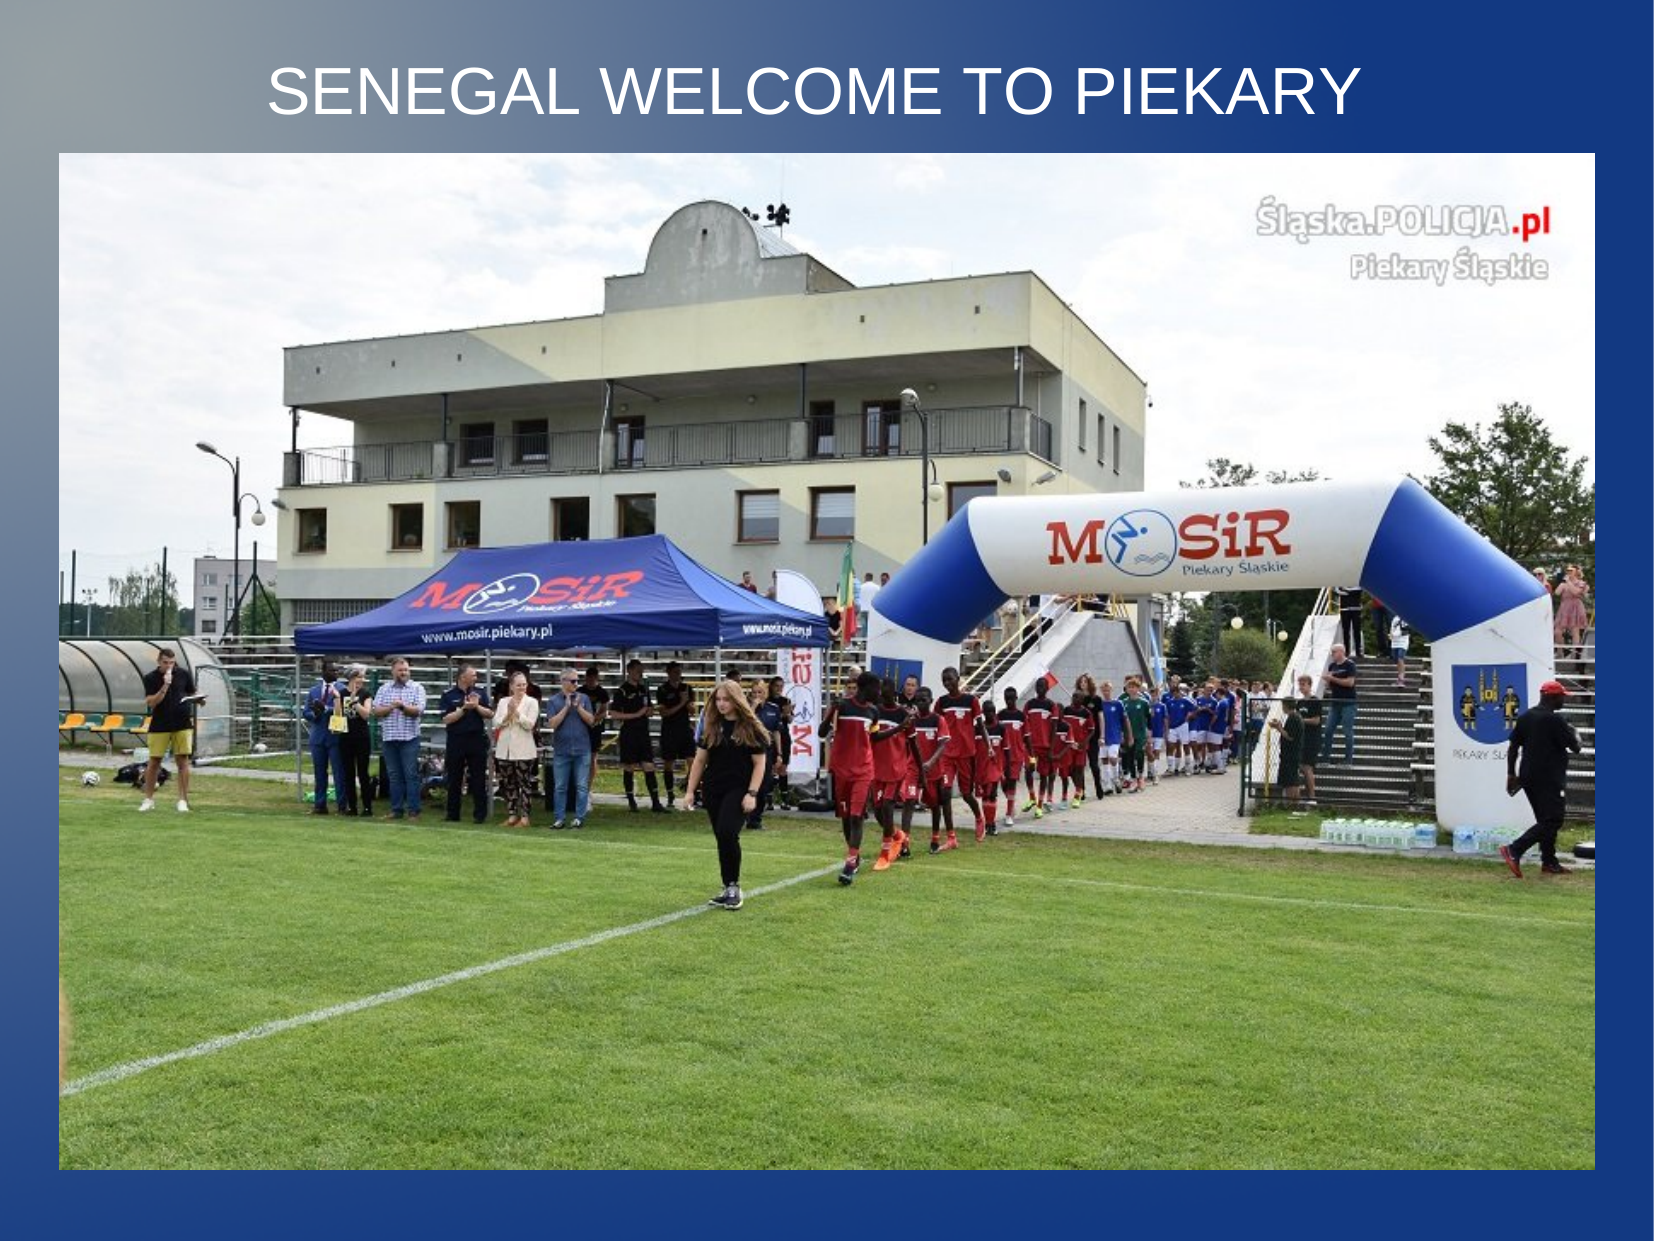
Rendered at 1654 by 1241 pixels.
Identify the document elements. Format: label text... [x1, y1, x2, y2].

title SENEGAL WELCOME TO PIEKARY [71, 0, 1560, 153]
picture [0, 0, 1654, 1241]
